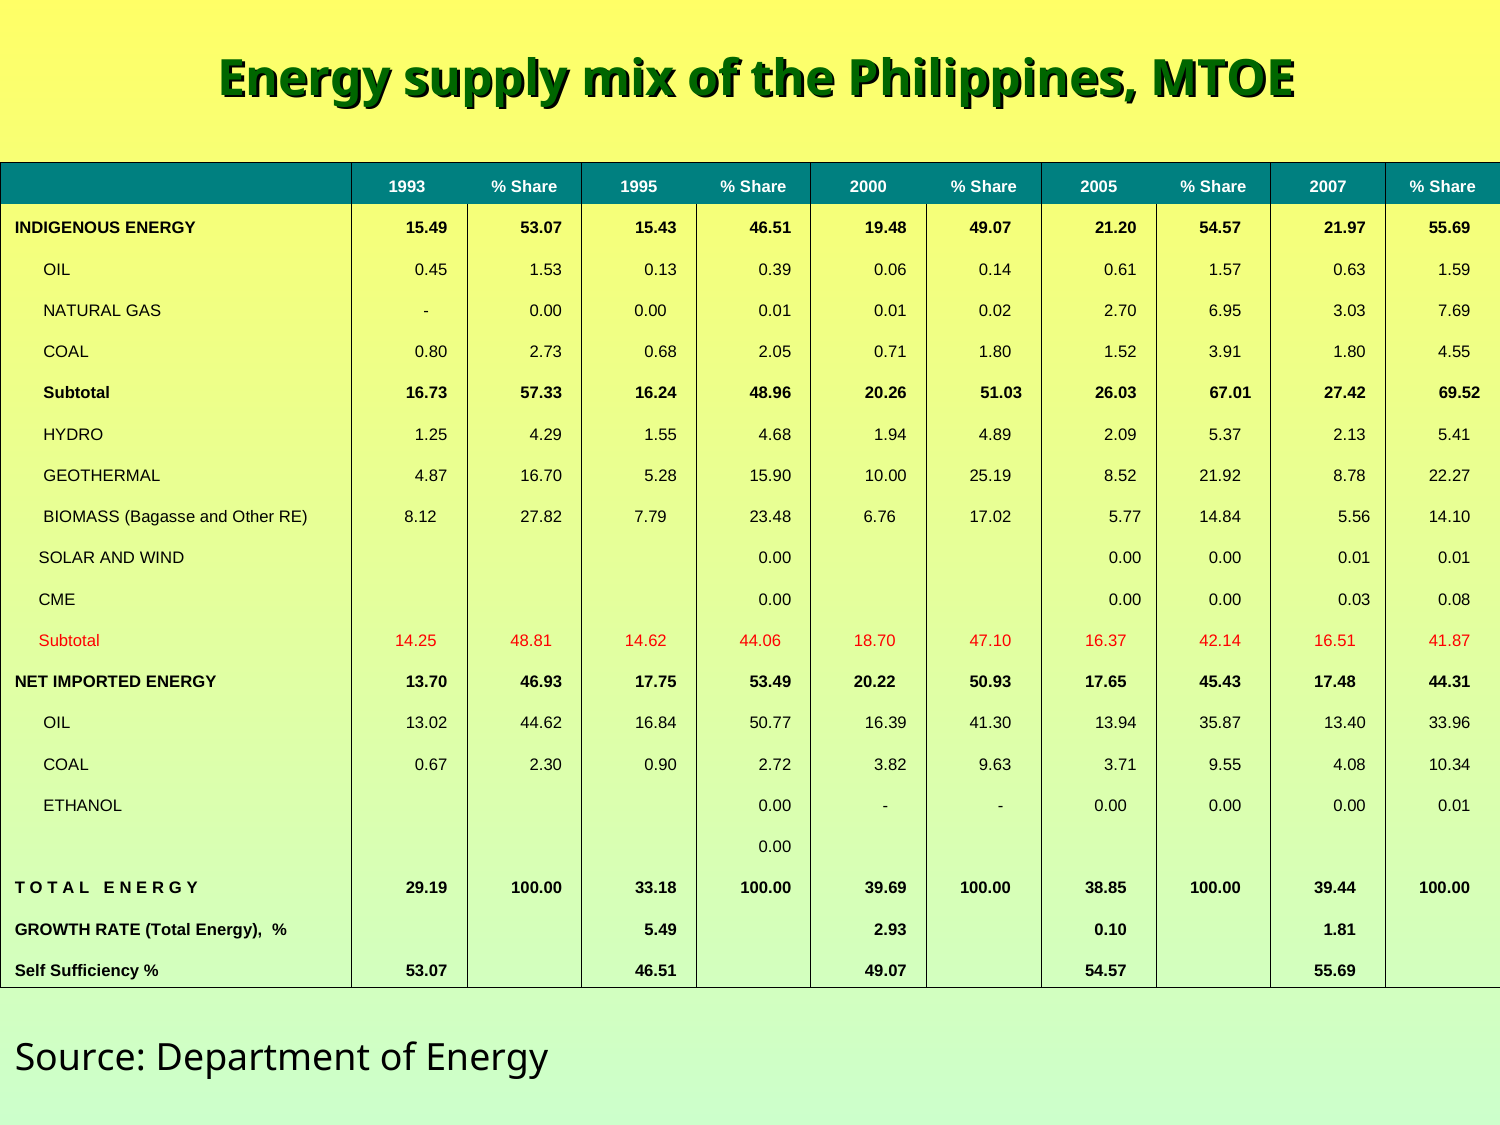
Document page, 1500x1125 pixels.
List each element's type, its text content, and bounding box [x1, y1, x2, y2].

table_cell 7.79 [582, 493, 696, 534]
table_cell 5.56 [1271, 493, 1385, 534]
table_cell 1.80 [927, 327, 1041, 369]
table_cell [582, 781, 696, 823]
table_cell 13.94 [1042, 699, 1156, 740]
table_cell [1386, 946, 1500, 987]
table_cell [468, 534, 581, 575]
table_cell INDIGENOUS ENERGY [1, 204, 351, 245]
table_cell 2.72 [697, 740, 810, 781]
table_cell 47.10 [927, 616, 1041, 658]
table_cell [352, 823, 467, 864]
table_cell [1157, 946, 1270, 987]
table_cell 3.91 [1157, 327, 1270, 369]
table_cell 14.10 [1386, 493, 1500, 534]
table_cell 23.48 [697, 493, 810, 534]
table_cell 20.26 [811, 369, 926, 410]
table_cell 16.24 [582, 369, 696, 410]
table_cell 10.00 [811, 451, 926, 493]
table_cell COAL [1, 740, 351, 781]
table_cell 44.06 [697, 616, 810, 658]
table_cell NET IMPORTED ENERGY [1, 658, 351, 699]
table_cell 50.93 [927, 658, 1041, 699]
table_cell CME [1, 575, 351, 616]
table_cell 2.30 [468, 740, 581, 781]
table_cell 0.90 [582, 740, 696, 781]
table_cell 0.68 [582, 327, 696, 369]
table_cell 2.93 [811, 905, 926, 946]
table_cell 0.00 [1157, 534, 1270, 575]
table_cell [582, 823, 696, 864]
table_cell 67.01 [1157, 369, 1270, 410]
table_cell 9.63 [927, 740, 1041, 781]
table_cell 0.00 [1157, 781, 1270, 823]
table_cell 0.39 [697, 245, 810, 286]
table_cell 17.48 [1271, 658, 1385, 699]
table_cell - [811, 781, 926, 823]
table_cell [811, 575, 926, 616]
table_cell 2.09 [1042, 410, 1156, 451]
table_cell 25.19 [927, 451, 1041, 493]
table_cell 46.51 [582, 946, 696, 987]
table_cell OIL [1, 699, 351, 740]
table_cell 49.07 [927, 204, 1041, 245]
table_cell 2.70 [1042, 286, 1156, 327]
table_cell 2.05 [697, 327, 810, 369]
table_cell 13.40 [1271, 699, 1385, 740]
table_cell 100.00 [1157, 864, 1270, 905]
table_cell 55.69 [1271, 946, 1385, 987]
table_cell OIL [1, 245, 351, 286]
table_cell [352, 575, 467, 616]
table_cell 1.59 [1386, 245, 1500, 286]
table_cell - [927, 781, 1041, 823]
table_cell Self Sufficiency % [1, 946, 351, 987]
table_cell [352, 905, 467, 946]
table_cell [468, 781, 581, 823]
table_cell BIOMASS (Bagasse and Other RE) [1, 493, 351, 534]
table_cell [468, 575, 581, 616]
table_cell 0.80 [352, 327, 467, 369]
table_cell 13.02 [352, 699, 467, 740]
table_cell 18.70 [811, 616, 926, 658]
table_cell 54.57 [1042, 946, 1156, 987]
table_cell 0.00 [1042, 781, 1156, 823]
table_cell 16.37 [1042, 616, 1156, 658]
table_cell HYDRO [1, 410, 351, 451]
table_cell 100.00 [1386, 864, 1500, 905]
table_header 1995 [582, 163, 696, 204]
table_cell 1.57 [1157, 245, 1270, 286]
table_cell 0.00 [697, 823, 810, 864]
table_cell 17.75 [582, 658, 696, 699]
table_cell 0.01 [1386, 534, 1500, 575]
table_cell 0.00 [1271, 781, 1385, 823]
table_cell 14.62 [582, 616, 696, 658]
table_cell [1157, 905, 1270, 946]
table_cell 5.41 [1386, 410, 1500, 451]
table_cell 39.44 [1271, 864, 1385, 905]
table_cell [1386, 905, 1500, 946]
table_cell 8.12 [352, 493, 467, 534]
table_cell 0.00 [697, 575, 810, 616]
table_cell 0.02 [927, 286, 1041, 327]
table_cell 1.53 [468, 245, 581, 286]
table_cell 0.01 [811, 286, 926, 327]
table_cell [927, 946, 1041, 987]
table_cell 57.33 [468, 369, 581, 410]
table_cell 54.57 [1157, 204, 1270, 245]
table_cell 0.63 [1271, 245, 1385, 286]
table_cell 46.51 [697, 204, 810, 245]
table_cell 17.02 [927, 493, 1041, 534]
table_cell [582, 534, 696, 575]
table_cell 9.55 [1157, 740, 1270, 781]
table_cell 21.97 [1271, 204, 1385, 245]
table_cell 29.19 [352, 864, 467, 905]
table_cell 44.62 [468, 699, 581, 740]
table_header 1993 [352, 163, 467, 204]
table_cell 8.52 [1042, 451, 1156, 493]
table_cell 6.76 [811, 493, 926, 534]
table_cell [352, 534, 467, 575]
table_cell [927, 575, 1041, 616]
table_cell 3.71 [1042, 740, 1156, 781]
table_cell 4.08 [1271, 740, 1385, 781]
table_cell 4.29 [468, 410, 581, 451]
table_cell 48.96 [697, 369, 810, 410]
table_cell 5.28 [582, 451, 696, 493]
table_cell 4.68 [697, 410, 810, 451]
table_cell 53.07 [352, 946, 467, 987]
table_cell 1.52 [1042, 327, 1156, 369]
table_cell 0.08 [1386, 575, 1500, 616]
table_header % Share [696, 163, 810, 204]
table_cell Subtotal [1, 616, 351, 658]
table_cell 4.87 [352, 451, 467, 493]
table_cell [582, 575, 696, 616]
table_cell 46.93 [468, 658, 581, 699]
table_cell 0.00 [1042, 575, 1156, 616]
table_cell 5.37 [1157, 410, 1270, 451]
table_cell 44.31 [1386, 658, 1500, 699]
table_cell [811, 823, 926, 864]
table_cell 16.73 [352, 369, 467, 410]
table_cell 27.82 [468, 493, 581, 534]
table_cell [1386, 823, 1500, 864]
table_cell [811, 534, 926, 575]
table_cell 10.34 [1386, 740, 1500, 781]
table_cell 33.96 [1386, 699, 1500, 740]
table_cell 5.49 [582, 905, 696, 946]
table_cell 48.81 [468, 616, 581, 658]
table_cell - [352, 286, 467, 327]
table_header % Share [467, 163, 581, 204]
table_cell 0.67 [352, 740, 467, 781]
table_cell 20.22 [811, 658, 926, 699]
table_cell 3.03 [1271, 286, 1385, 327]
table_cell 22.27 [1386, 451, 1500, 493]
table_cell 0.03 [1271, 575, 1385, 616]
table_cell 4.55 [1386, 327, 1500, 369]
table_cell ETHANOL [1, 781, 351, 823]
table_header [1, 163, 351, 204]
table_cell 15.90 [697, 451, 810, 493]
table_cell Subtotal [1, 369, 351, 410]
table_cell [468, 823, 581, 864]
table_cell 0.13 [582, 245, 696, 286]
table_cell [1042, 823, 1156, 864]
table_cell 50.77 [697, 699, 810, 740]
table_cell 21.20 [1042, 204, 1156, 245]
table_cell 0.14 [927, 245, 1041, 286]
table_cell GROWTH RATE (Total Energy), % [1, 905, 351, 946]
table_cell 1.25 [352, 410, 467, 451]
table_cell 1.94 [811, 410, 926, 451]
table_cell 0.61 [1042, 245, 1156, 286]
table_header 2005 [1042, 163, 1156, 204]
table_cell 21.92 [1157, 451, 1270, 493]
table_cell 16.84 [582, 699, 696, 740]
table_cell 15.43 [582, 204, 696, 245]
table_cell 0.01 [1386, 781, 1500, 823]
table_cell [352, 781, 467, 823]
table_cell 16.70 [468, 451, 581, 493]
table_cell 15.49 [352, 204, 467, 245]
table_cell 0.00 [582, 286, 696, 327]
table_cell 49.07 [811, 946, 926, 987]
table_header 2007 [1271, 163, 1385, 204]
table_cell 0.00 [1042, 534, 1156, 575]
table_cell GEOTHERMAL [1, 451, 351, 493]
table_cell 3.82 [811, 740, 926, 781]
table_cell [1157, 823, 1270, 864]
table_cell [468, 946, 581, 987]
table_cell 53.07 [468, 204, 581, 245]
table_cell 19.48 [811, 204, 926, 245]
table_cell 0.71 [811, 327, 926, 369]
table_cell 41.30 [927, 699, 1041, 740]
table_cell 1.80 [1271, 327, 1385, 369]
table_cell T O T A L E N E R G Y [1, 864, 351, 905]
table_cell 14.25 [352, 616, 467, 658]
table_cell [1, 823, 351, 864]
table_cell 6.95 [1157, 286, 1270, 327]
table_cell 39.69 [811, 864, 926, 905]
table_header 2000 [811, 163, 926, 204]
table_cell 26.03 [1042, 369, 1156, 410]
table_cell 45.43 [1157, 658, 1270, 699]
table_cell 35.87 [1157, 699, 1270, 740]
table_cell 100.00 [468, 864, 581, 905]
table_cell [1271, 823, 1385, 864]
table_cell [468, 905, 581, 946]
table_cell 0.00 [468, 286, 581, 327]
table_cell 100.00 [697, 864, 810, 905]
table_header % Share [1156, 163, 1270, 204]
table_header % Share [1386, 163, 1500, 204]
table_cell COAL [1, 327, 351, 369]
table_cell 41.87 [1386, 616, 1500, 658]
table_cell 0.01 [697, 286, 810, 327]
table_cell 2.73 [468, 327, 581, 369]
table_cell 14.84 [1157, 493, 1270, 534]
table_cell 0.45 [352, 245, 467, 286]
table_cell 0.01 [1271, 534, 1385, 575]
table_cell 100.00 [927, 864, 1041, 905]
table_cell 55.69 [1386, 204, 1500, 245]
text_box Source: Department of Energy [0, 1024, 1026, 1086]
table_cell 4.89 [927, 410, 1041, 451]
table_cell 0.00 [1157, 575, 1270, 616]
table_cell 8.78 [1271, 451, 1385, 493]
table_cell 0.00 [697, 781, 810, 823]
table_cell 5.77 [1042, 493, 1156, 534]
text_box Energy supply mix of the Philippines, MTOE [99, 37, 1413, 113]
table_cell 2.13 [1271, 410, 1385, 451]
table_cell [927, 905, 1041, 946]
table_cell 7.69 [1386, 286, 1500, 327]
table_cell [697, 905, 810, 946]
table_cell 38.85 [1042, 864, 1156, 905]
table_cell 27.42 [1271, 369, 1385, 410]
table_cell 51.03 [927, 369, 1041, 410]
table_header % Share [926, 163, 1041, 204]
table_cell 42.14 [1157, 616, 1270, 658]
table_cell 33.18 [582, 864, 696, 905]
table_cell 0.00 [697, 534, 810, 575]
table_cell 69.52 [1386, 369, 1500, 410]
table_cell SOLAR AND WIND [1, 534, 351, 575]
table_cell 1.55 [582, 410, 696, 451]
table_cell 16.39 [811, 699, 926, 740]
table_cell 16.51 [1271, 616, 1385, 658]
table_cell 0.10 [1042, 905, 1156, 946]
table_cell 1.81 [1271, 905, 1385, 946]
table_cell 53.49 [697, 658, 810, 699]
table_cell 0.06 [811, 245, 926, 286]
table_cell [927, 823, 1041, 864]
table_cell [697, 946, 810, 987]
table_cell [927, 534, 1041, 575]
table_cell NATURAL GAS [1, 286, 351, 327]
table_cell 13.70 [352, 658, 467, 699]
table_cell 17.65 [1042, 658, 1156, 699]
